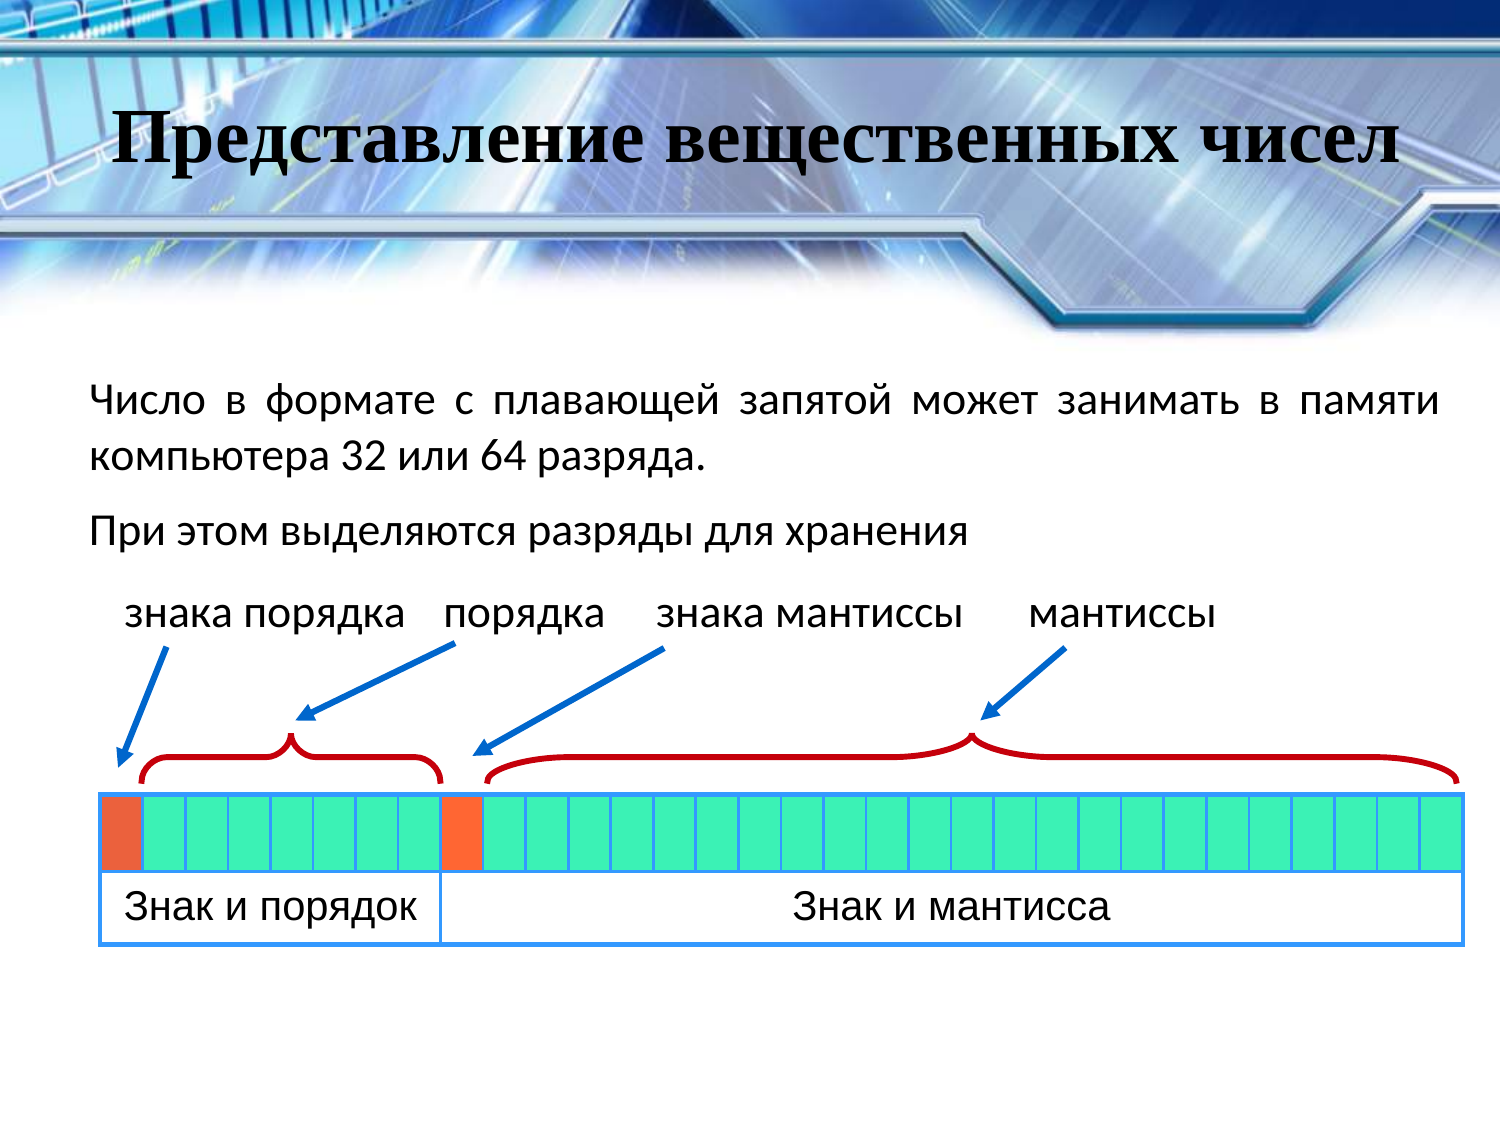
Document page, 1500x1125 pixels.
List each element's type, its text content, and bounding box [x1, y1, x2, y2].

text_box Число в формате с плавающей запятой может занимать в памяти компьютера 32 или 64 разряда. [74, 361, 1457, 487]
table_header [655, 797, 694, 870]
table_header [1378, 797, 1418, 870]
table_header [484, 797, 524, 870]
table_header [399, 797, 439, 870]
text_box знака порядка [109, 574, 428, 645]
table_header [910, 797, 950, 870]
table_header [1165, 797, 1205, 870]
text_box Представление вещественных чисел [88, 72, 1425, 191]
text_box знака мантиссы [641, 574, 1013, 645]
text_box мантиссы [1013, 574, 1333, 645]
table_header [867, 797, 907, 870]
table_header [1336, 797, 1376, 870]
text_box порядка [428, 574, 641, 645]
table_header [357, 797, 397, 870]
table_header [825, 797, 865, 870]
table_header [144, 797, 184, 870]
table_header [314, 797, 354, 870]
table_header [1208, 797, 1248, 870]
text_box При этом выделяются разряды для хранения [74, 491, 1457, 562]
table_header [740, 797, 780, 870]
table_header [527, 797, 567, 870]
table_header [102, 797, 141, 870]
table_header [229, 797, 269, 870]
table_header [952, 797, 992, 870]
table_header [612, 797, 652, 870]
table_header [442, 797, 482, 870]
table_header [187, 797, 227, 870]
table_header [697, 797, 737, 870]
table_header [1293, 797, 1333, 870]
table_cell Знак и порядок [102, 873, 439, 942]
table_header [1122, 797, 1162, 870]
table_header [272, 797, 312, 870]
table_header [995, 797, 1035, 870]
picture [0, 0, 1500, 1125]
table_header [1250, 797, 1290, 870]
table_cell Знак и мантисса [442, 873, 1461, 942]
table_header [1080, 797, 1120, 870]
table_header [570, 797, 609, 870]
table_header [782, 797, 822, 870]
table_header [1037, 797, 1077, 870]
table_header [1421, 797, 1461, 870]
